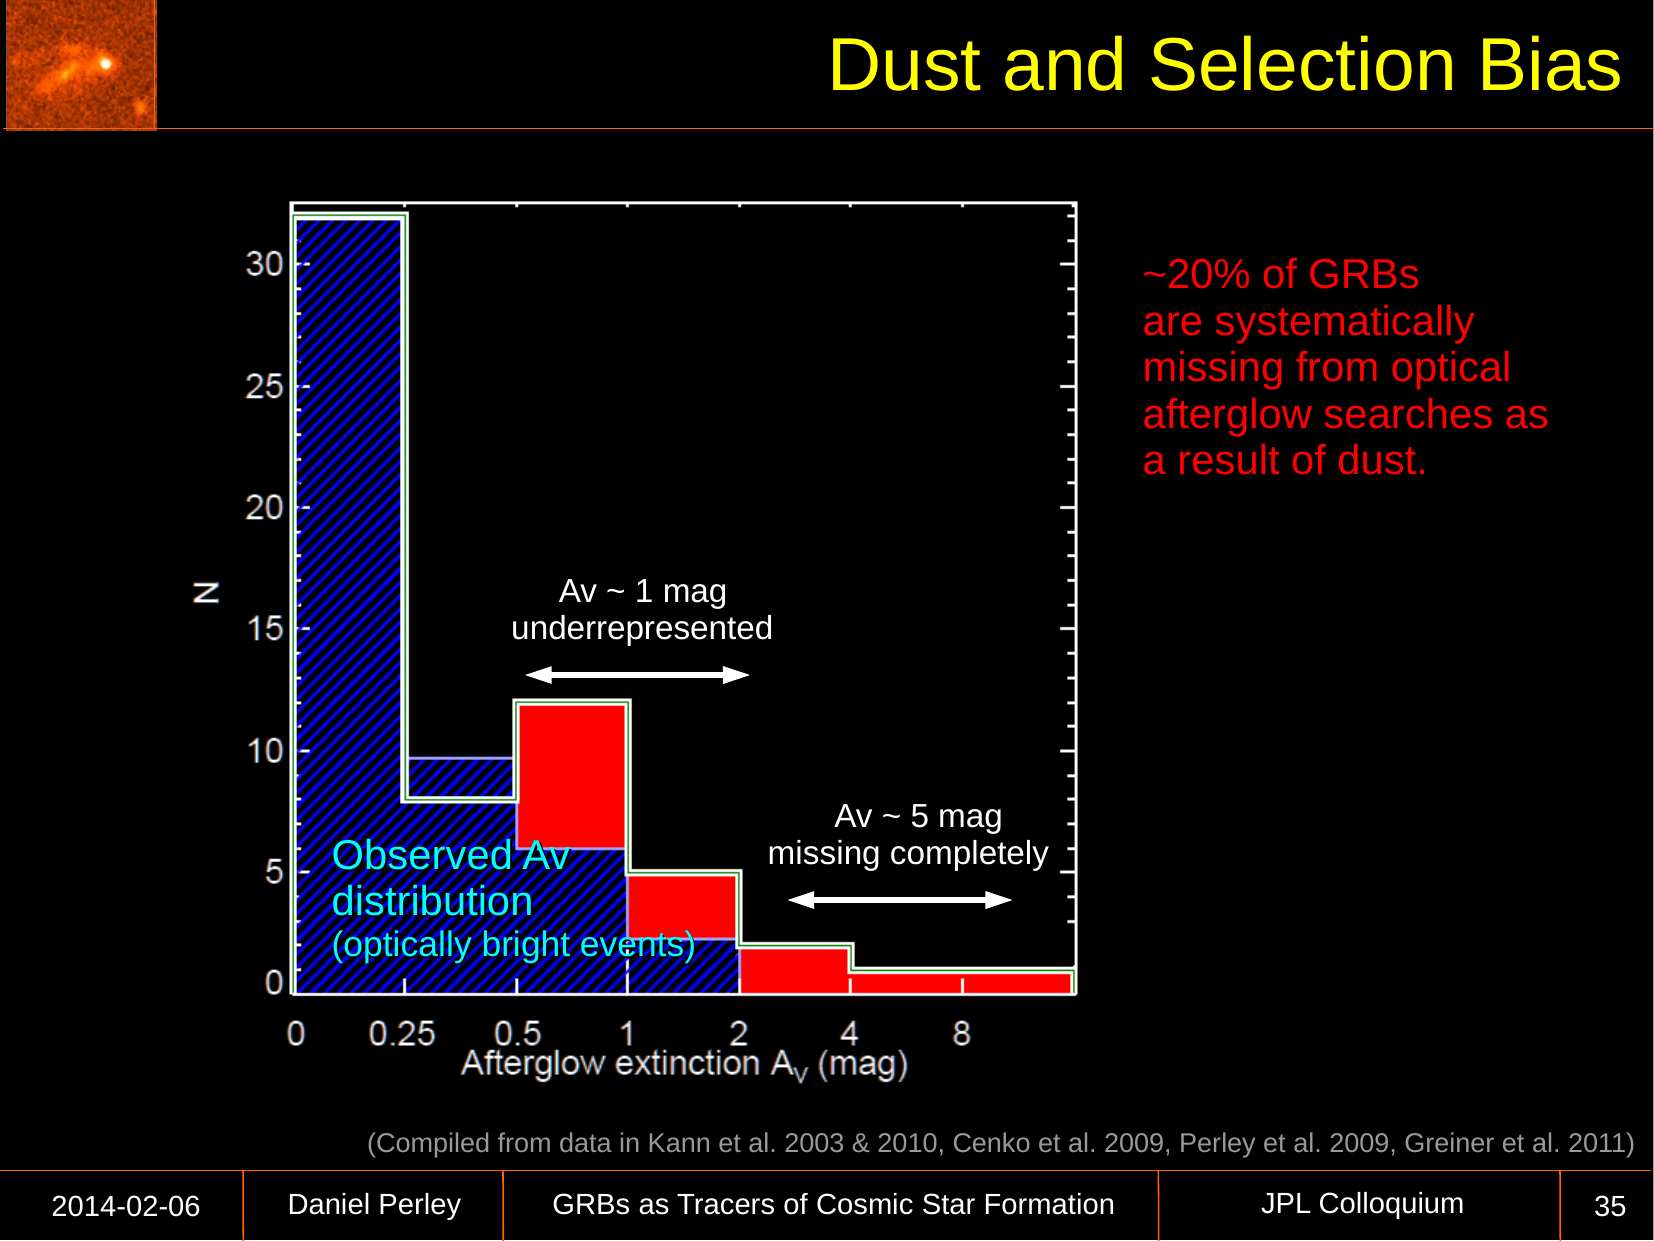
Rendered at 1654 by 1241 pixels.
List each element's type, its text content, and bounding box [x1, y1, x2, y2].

picture [179, 187, 1088, 1088]
picture [7, 0, 154, 128]
title Dust and Selection Bias [187, 21, 1624, 108]
text_box Av ~ 1 mag underrepresented [493, 562, 794, 664]
text_box Av ~ 5 mag missing completely [750, 787, 1088, 889]
text_box Observed Av distribution (optically bright events) [313, 821, 727, 975]
text_box (Compiled from data in Kann et al. 2003 & 2010, Cenko et al. 2009, Perley et al. 2009, Greiner et al. 2011) [349, 1117, 1654, 1169]
text_box ~20% of GRBs are systematically missing from optical afterglow searches as a result of dust. [1125, 240, 1576, 494]
